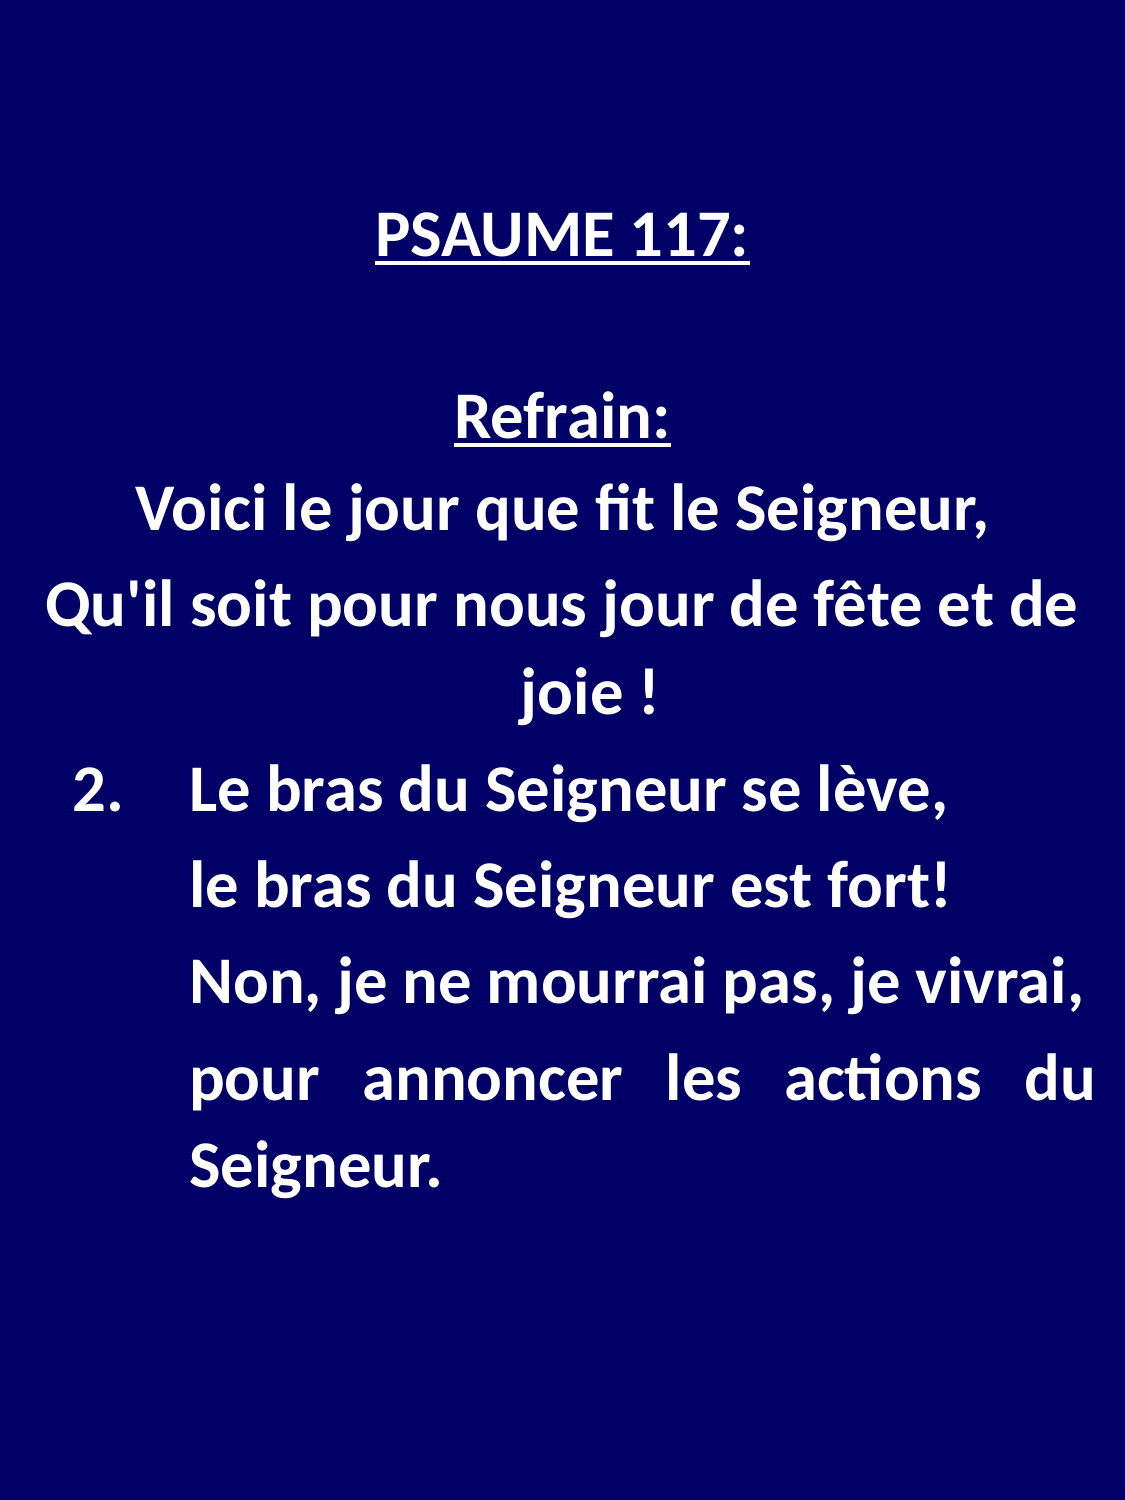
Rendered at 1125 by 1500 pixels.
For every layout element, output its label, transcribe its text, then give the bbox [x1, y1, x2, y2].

text_box PSAUME 117: Refrain: Voici le jour que fit le Seigneur, Qu'il soit pour nous jour de fête et de joie ! Le bras du Seigneur se lève, le bras du Seigneur est fort! Non, je ne mourrai pas, je vivrai, pour annoncer les actions du Seigneur. [13, 173, 1112, 1454]
